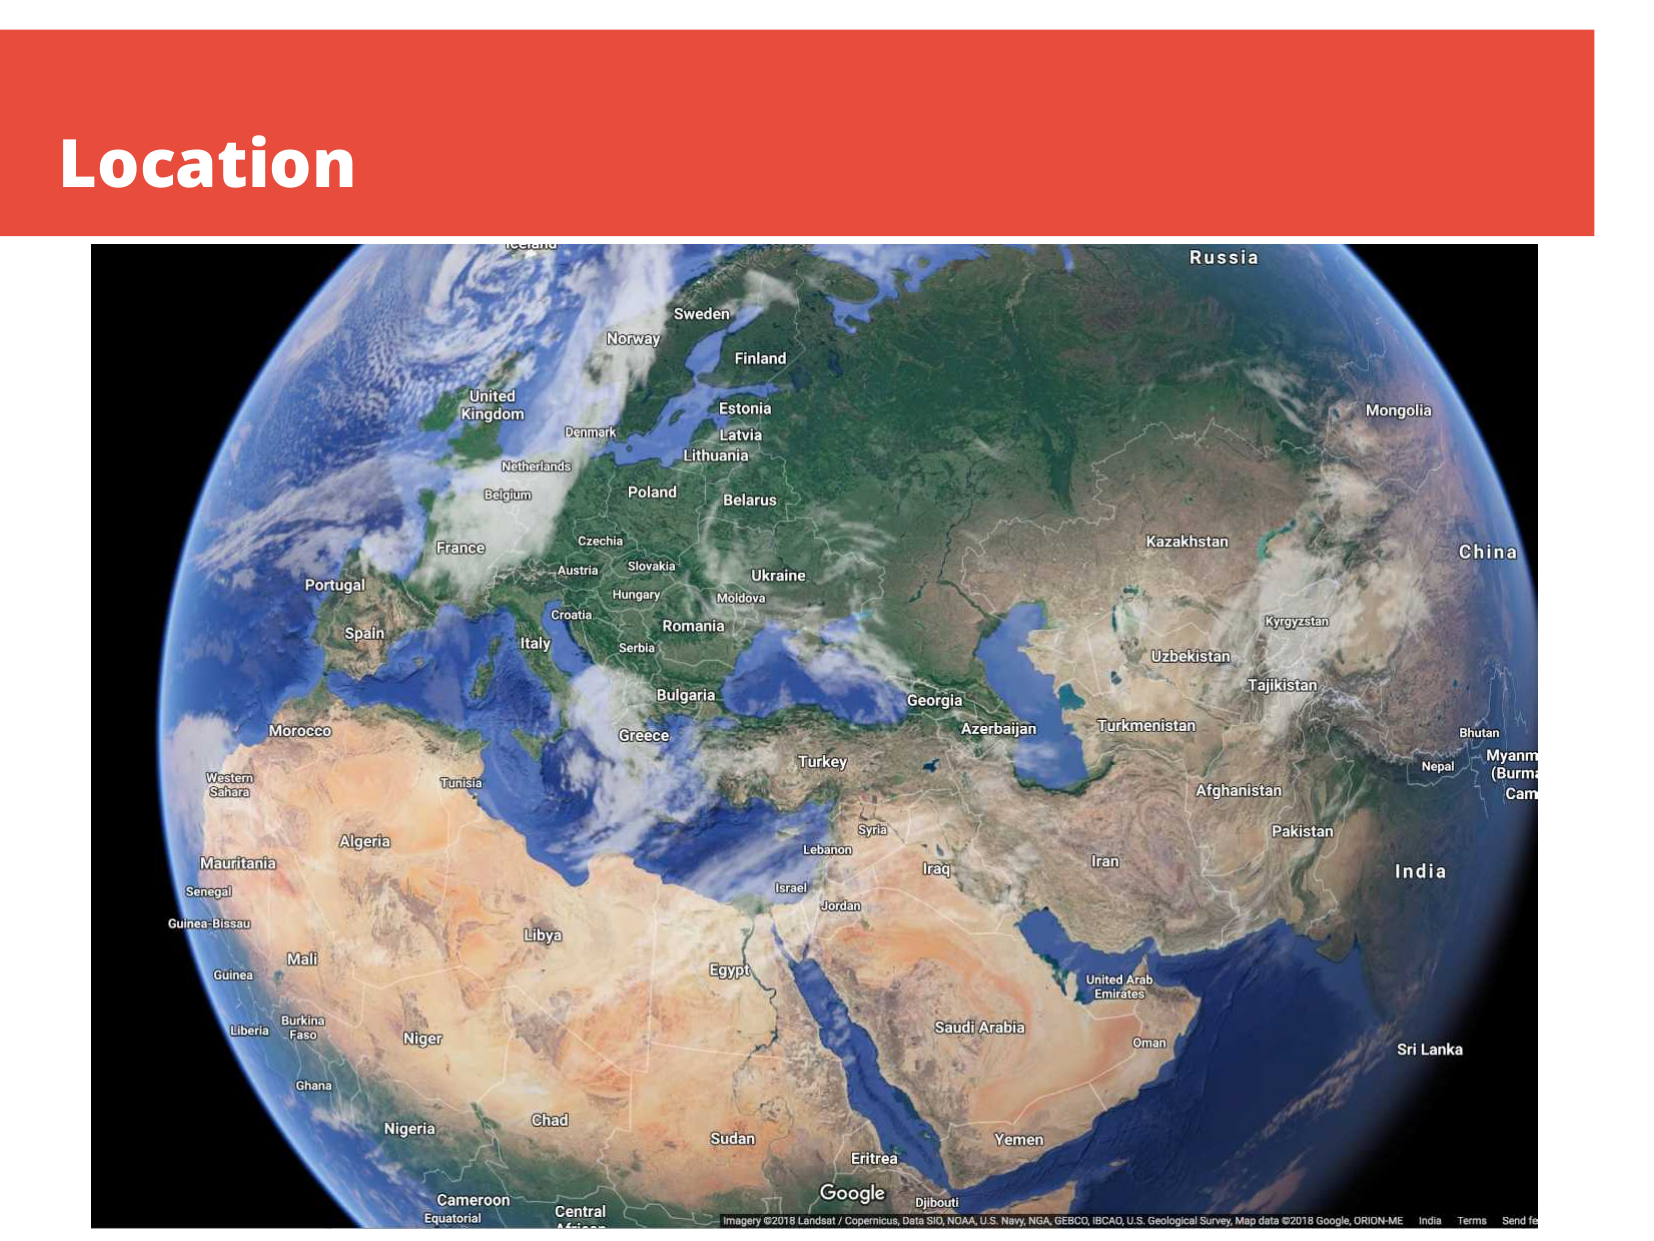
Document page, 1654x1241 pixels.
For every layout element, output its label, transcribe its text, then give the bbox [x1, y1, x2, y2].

picture [91, 244, 1538, 1229]
title Location [59, 59, 1595, 207]
